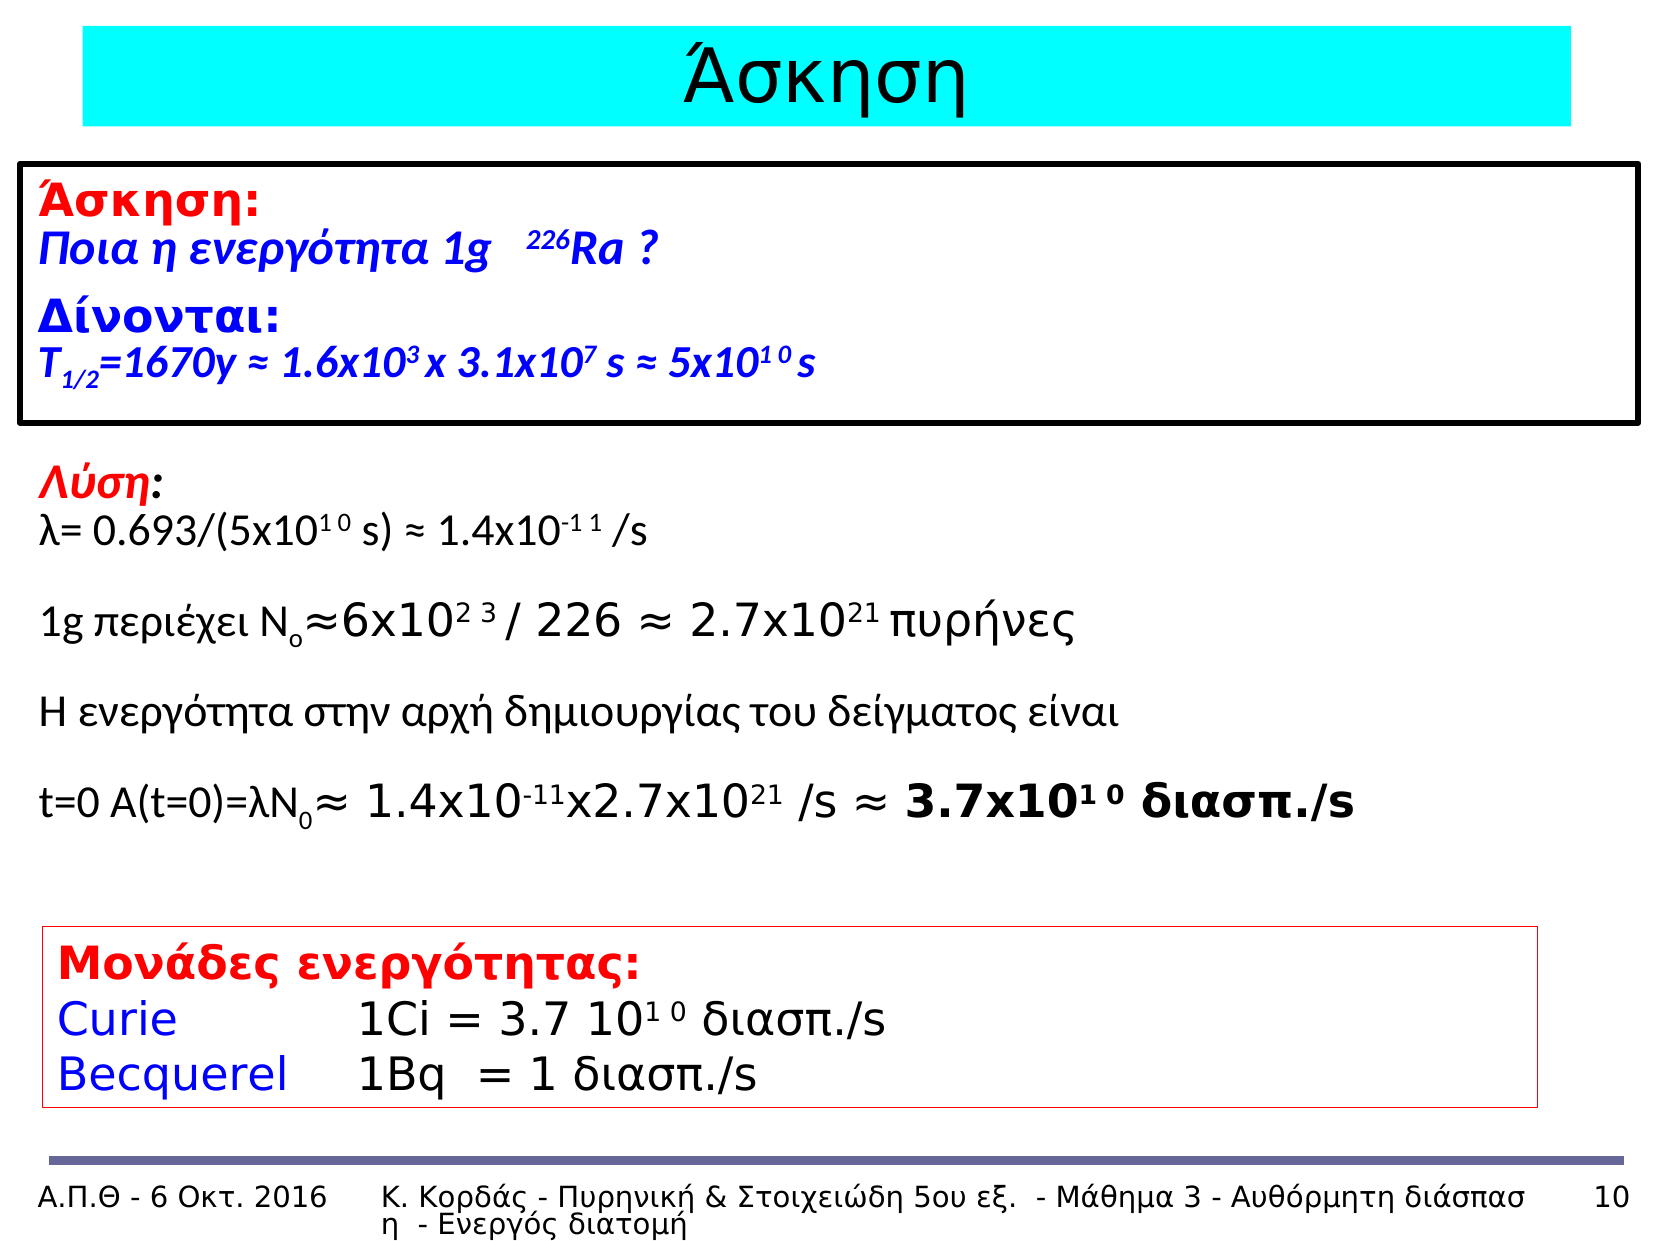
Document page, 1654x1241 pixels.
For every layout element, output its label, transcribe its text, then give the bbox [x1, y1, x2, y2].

text_box Μονάδες ενεργότητας: Curie 1Ci = 3.7 101 0 διασπ./s Becquerel 1Bq = 1 διασπ./s [42, 926, 1538, 1108]
text_box Λύση: λ= 0.693/(5x101 0 s) ≈ 1.4x10-1 1 /s 1g περιέχει Νο≈6x102 3 / 226 ≈ 2.7x1021 πυρήνες Η ενεργότητα στην αρχή δημιουργίας του δείγματος είναι t=0 Α(t=0)=λΝ0≈ 1.4x10-11x2.7x1021 /s ≈ 3.7x101 0 διασπ./s [23, 453, 1465, 867]
title Άσκηση [82, 32, 1571, 120]
text_box Άσκηση: Ποια η ενεργότητα 1g 226Ra ? Δίνονται: T1/2=1670y ≈ 1.6x103 x 3.1x107 s ≈ 5x101 0 s [19, 163, 1639, 423]
